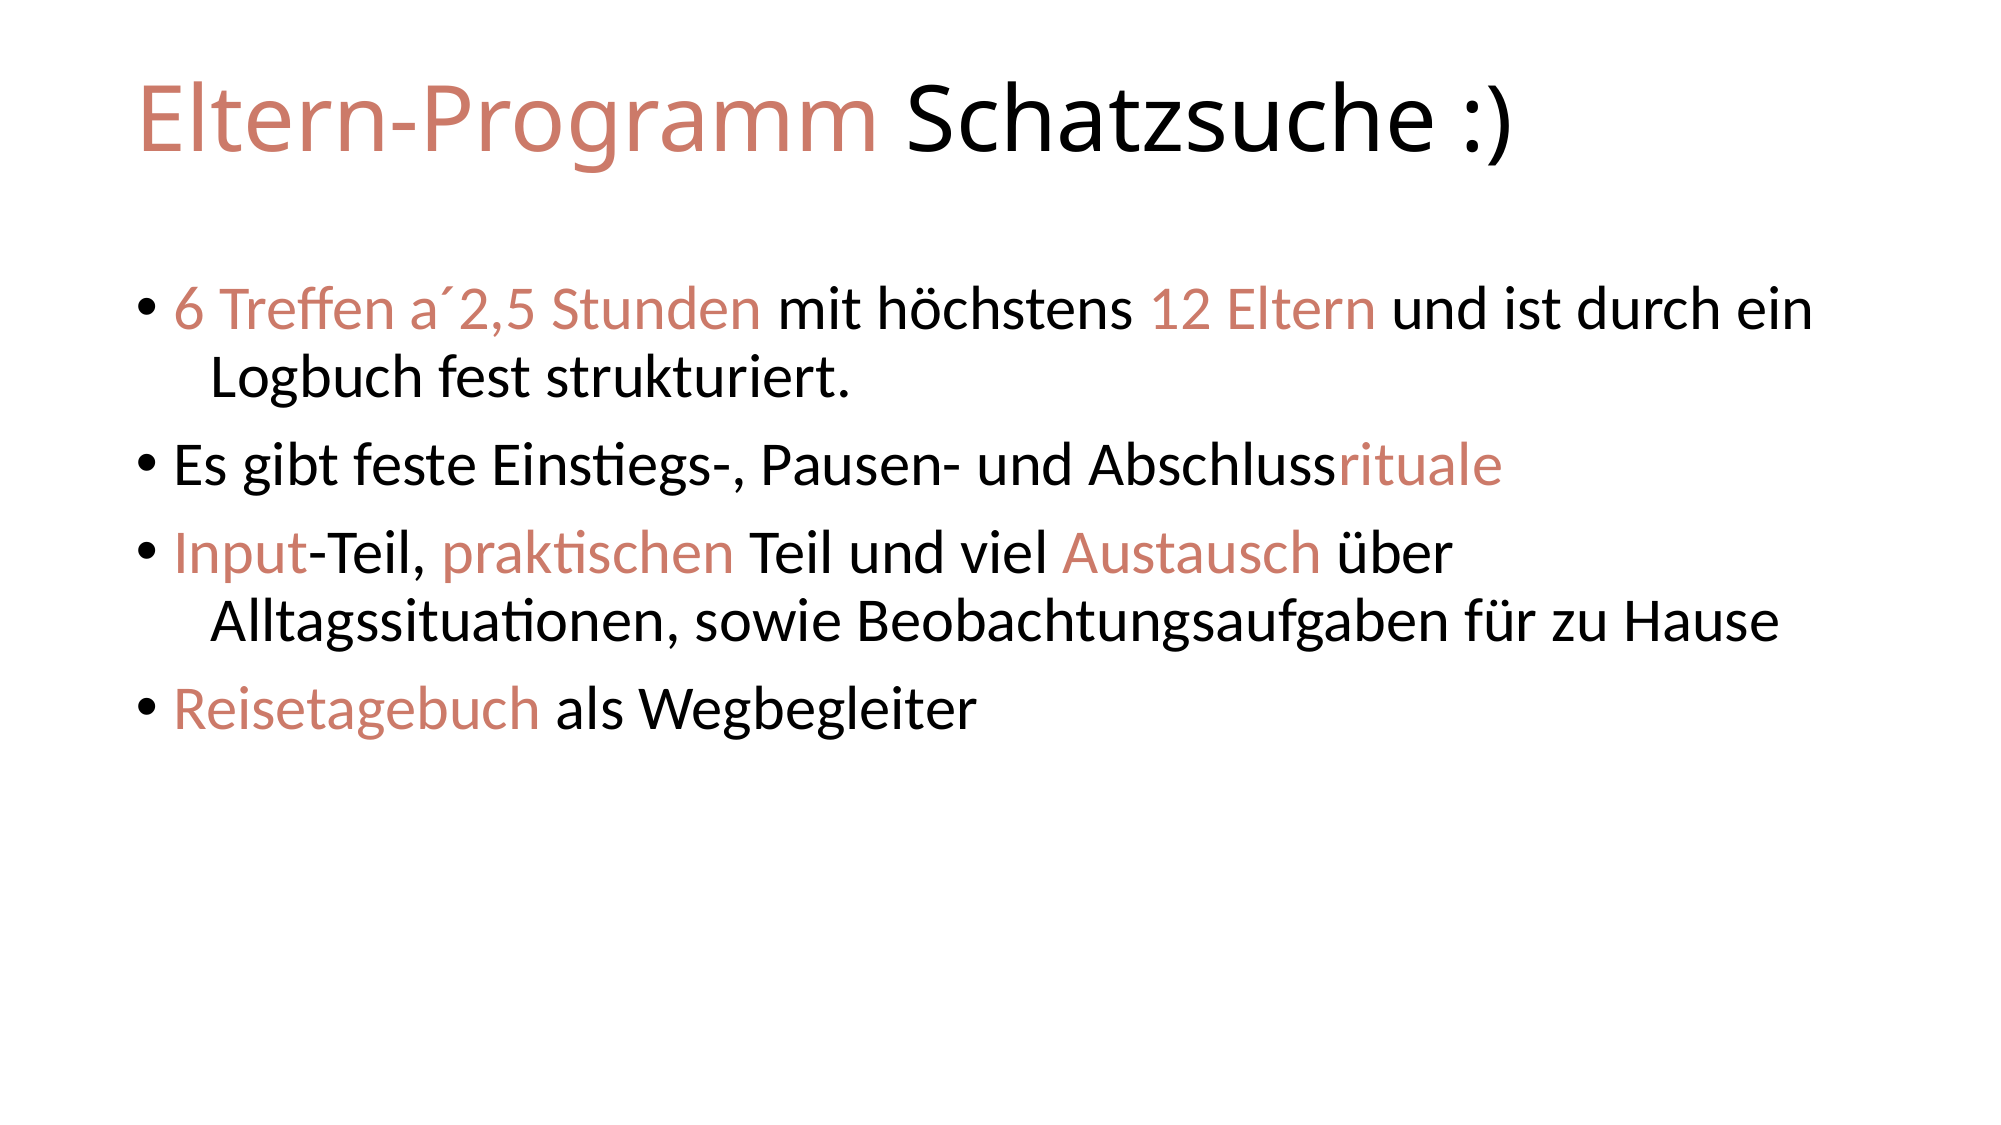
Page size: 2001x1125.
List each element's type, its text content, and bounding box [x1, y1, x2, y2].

title Eltern-Programm Schatzsuche :) [120, 0, 1880, 263]
list 6 Treffen a´2,5 Stunden mit höchstens 12 Eltern und ist durch ein Logbuch fest strukturiert. Es gibt feste Einstiegs-, Pausen- und Abschlussrituale Input-Teil, praktischen Teil und viel Austausch über Alltagssituationen, sowie Beobachtungsaufgaben für zu Hause Reisetagebuch als Wegbegleiter [120, 268, 1880, 976]
